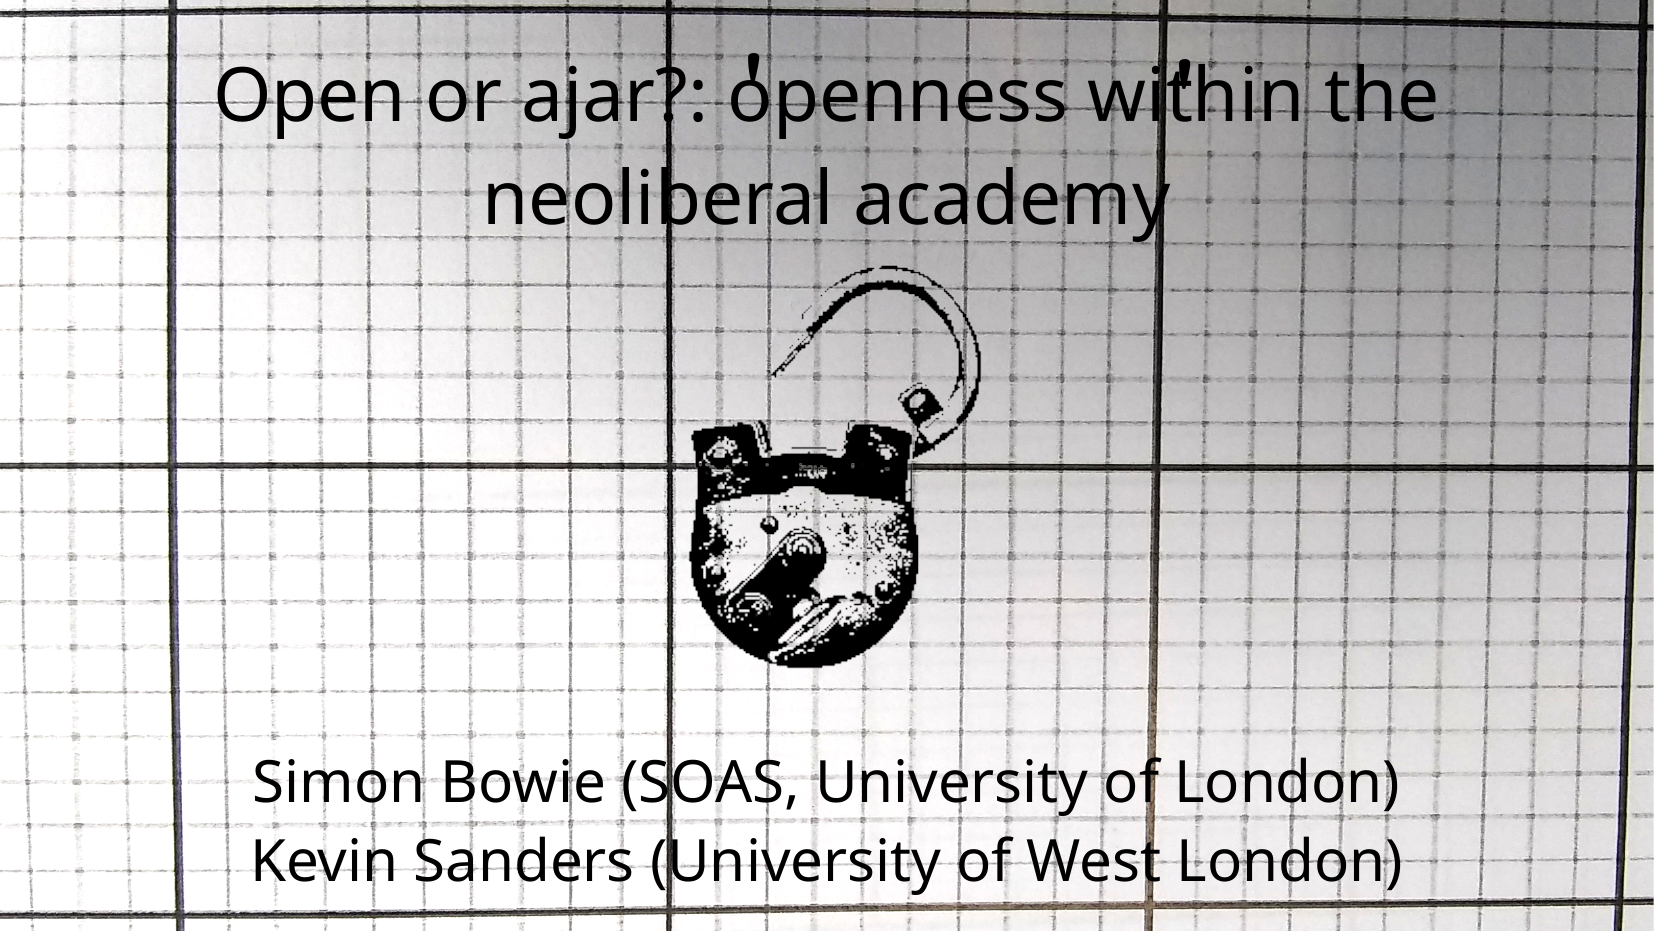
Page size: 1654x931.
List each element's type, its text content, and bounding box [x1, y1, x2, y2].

subtitle Simon Bowie (SOAS, University of London) Kevin Sanders (University of West London) [35, 699, 1619, 931]
picture [0, 0, 1654, 931]
title Open or ajar?: openness within the neoliberal academy [82, 53, 1571, 235]
